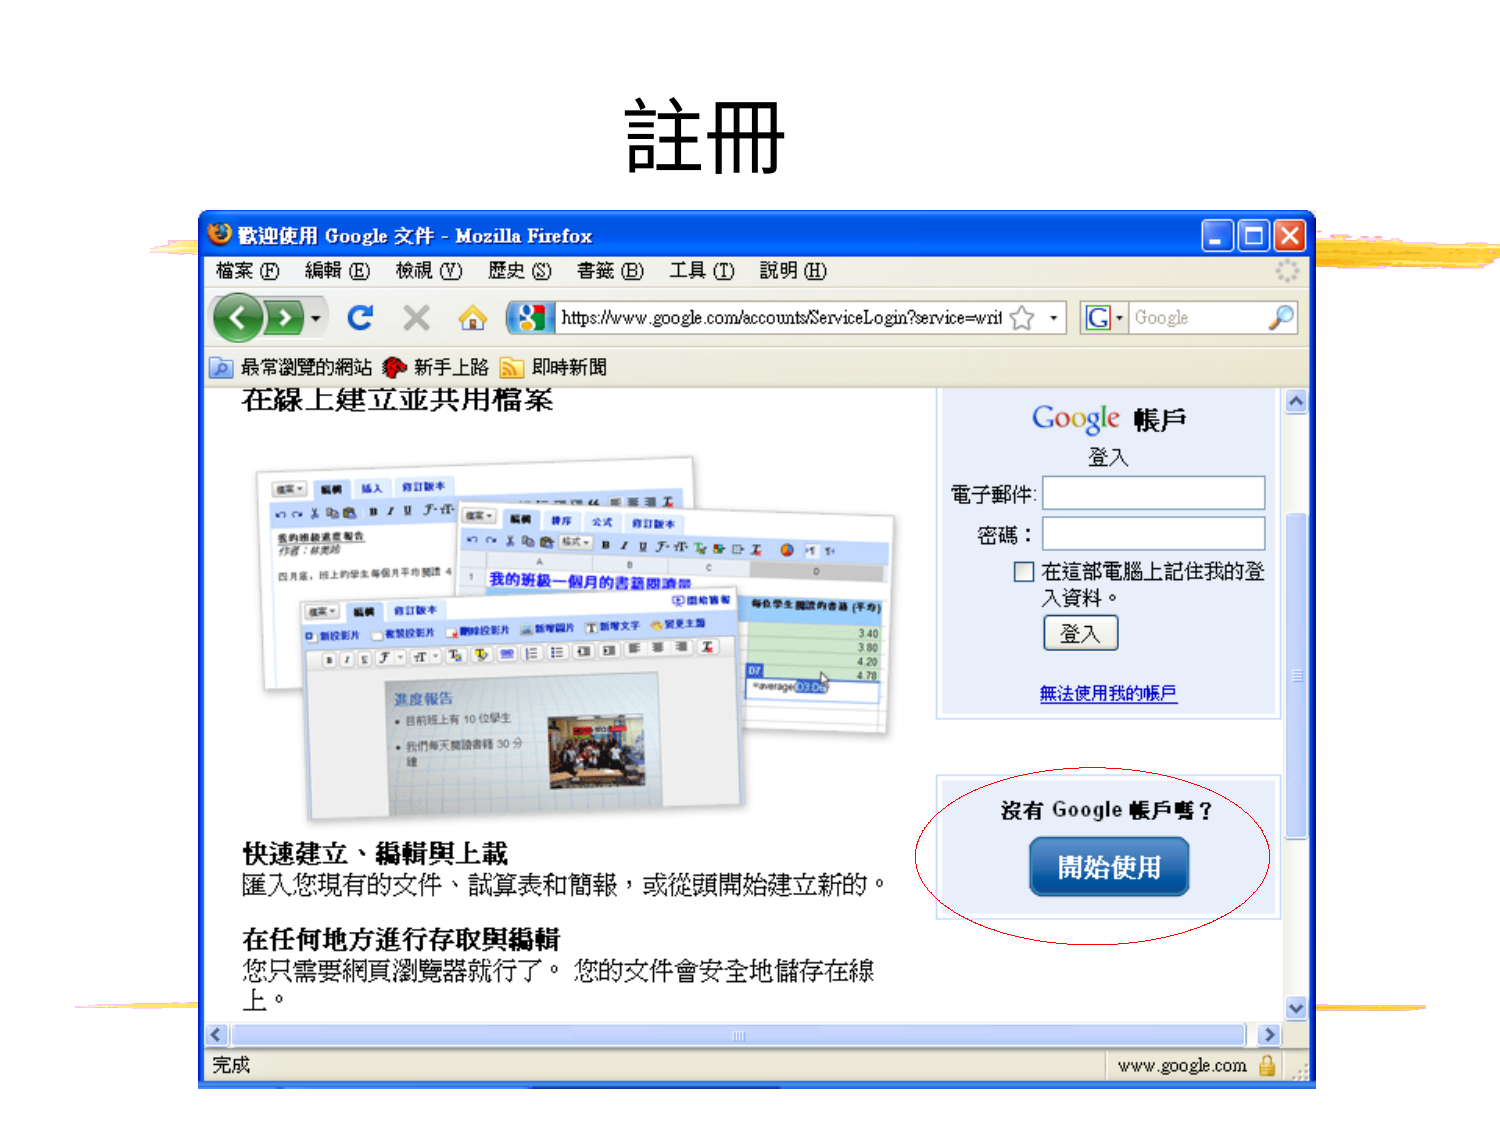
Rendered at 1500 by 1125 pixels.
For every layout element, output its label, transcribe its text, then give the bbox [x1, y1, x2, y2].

title 註冊 [66, 44, 1342, 218]
picture [75, 210, 1500, 1089]
